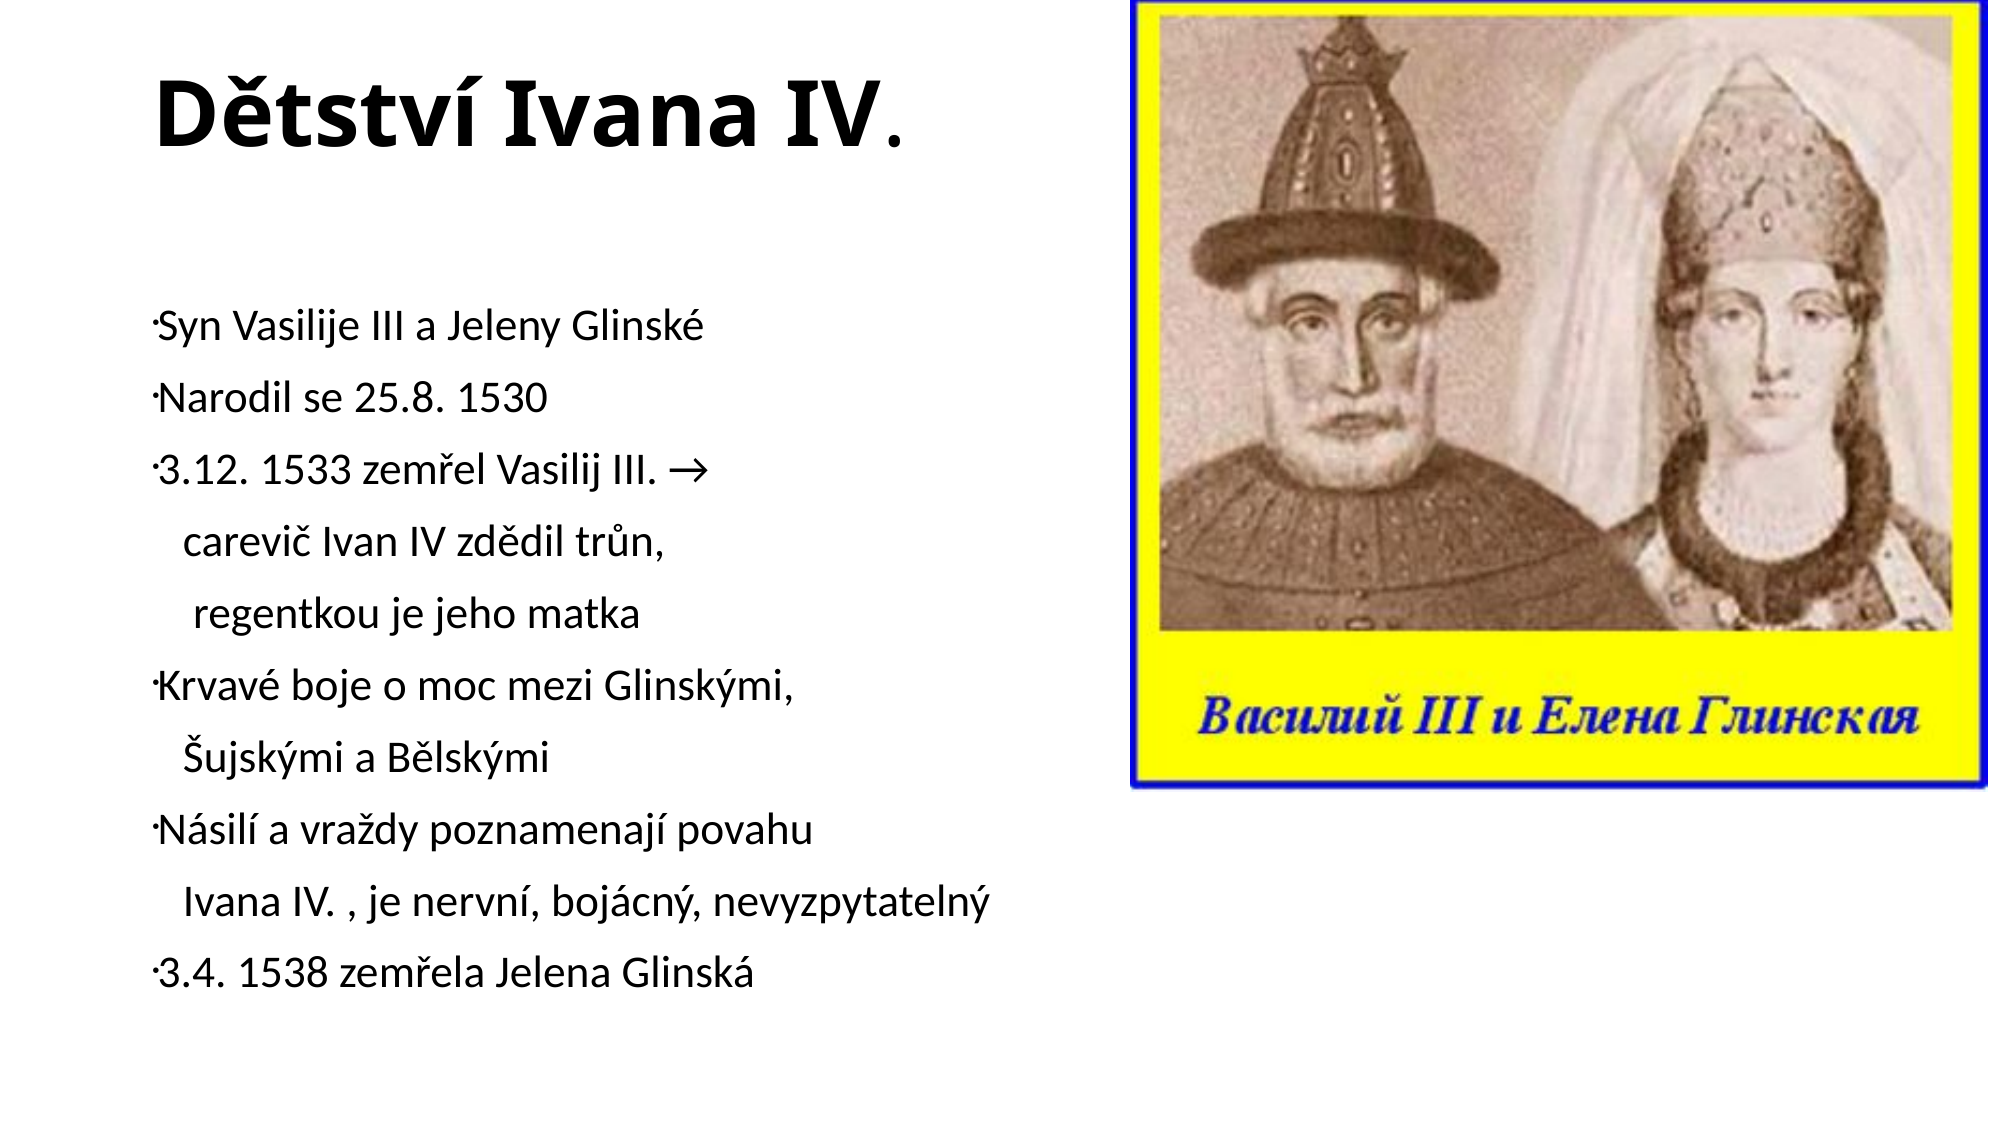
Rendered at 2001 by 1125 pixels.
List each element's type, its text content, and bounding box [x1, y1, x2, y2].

list Syn Vasilije III a Jeleny Glinské Narodil se 25.8. 1530 3.12. 1533 zemřel Vasilij III. → carevič Ivan IV zdědil trůn, regentkou je jeho matka Krvavé boje o moc mezi Glinskými, Šujskými a Bělskými Násilí a vraždy poznamenají povahu Ivana IV. , je nervní, bojácný, nevyzpytatelný 3.4. 1538 zemřela Jelena Glinská [137, 294, 1863, 1008]
picture [1130, 0, 1988, 792]
title Dětství Ivana IV. [137, 59, 1129, 278]
